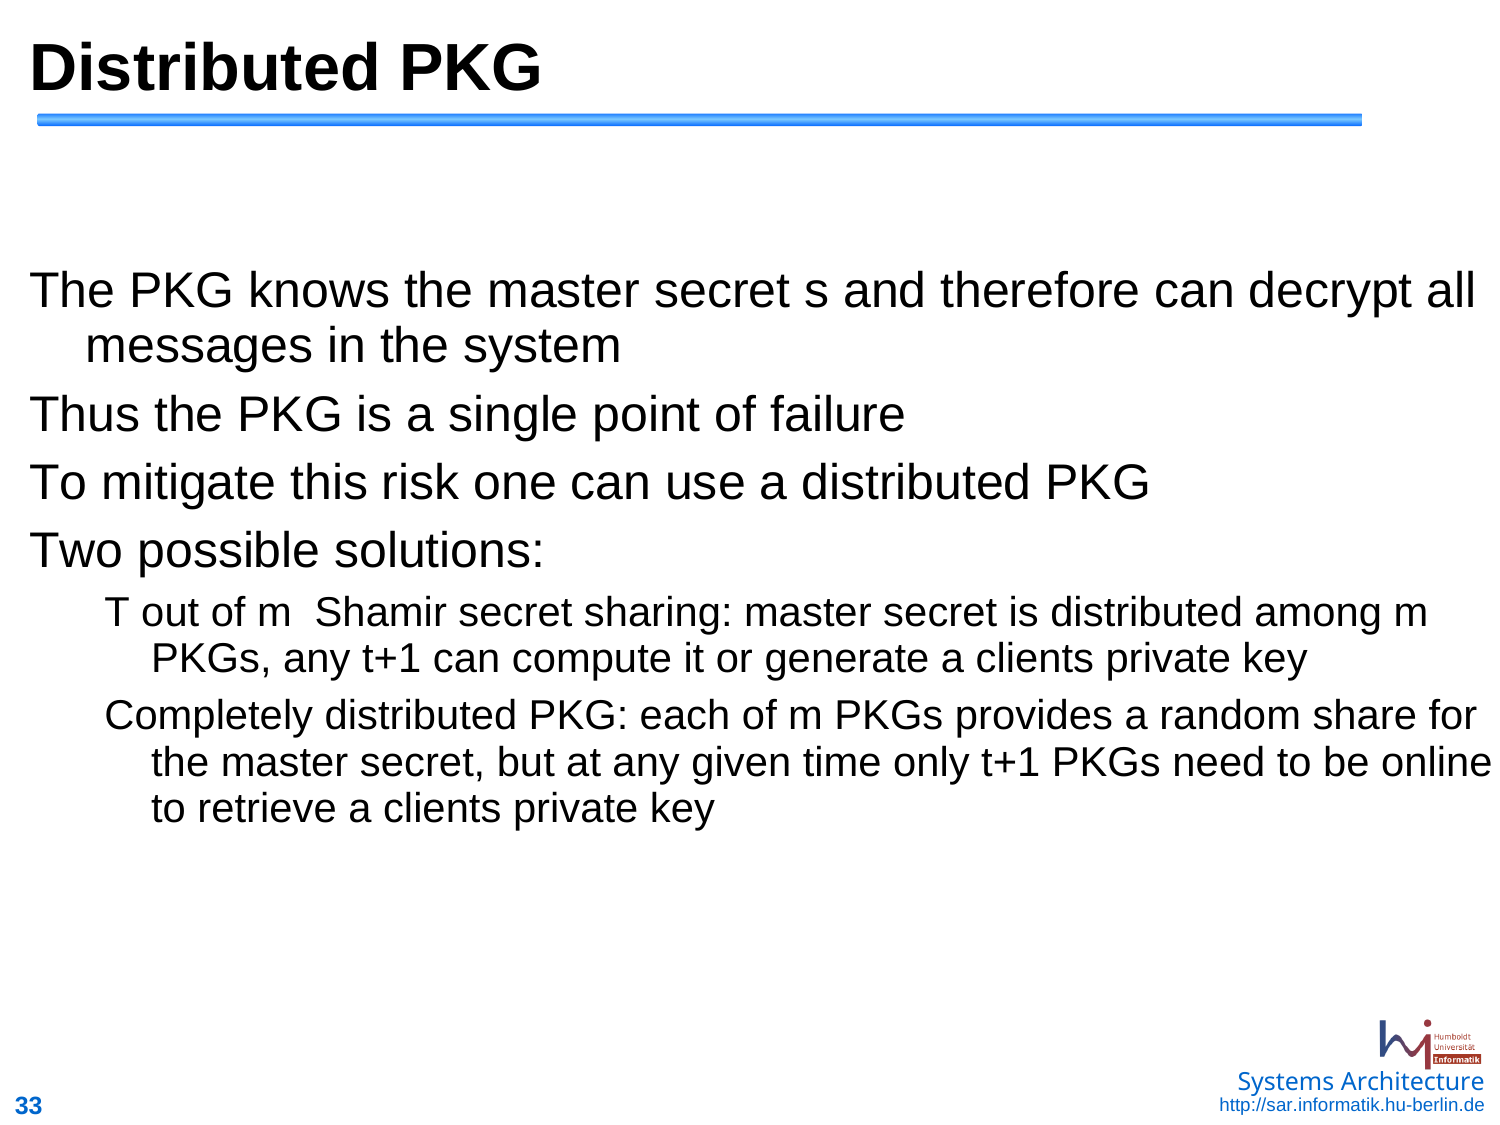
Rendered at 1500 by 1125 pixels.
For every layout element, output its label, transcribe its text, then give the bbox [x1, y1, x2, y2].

list The PKG knows the master secret s and therefore can decrypt all messages in the system Thus the PKG is a single point of failure To mitigate this risk one can use a distributed PKG Two possible solutions: T out of m Shamir secret sharing: master secret is distributed among m PKGs, any t+1 can compute it or generate a clients private key Completely distributed PKG: each of m PKGs provides a random share for the master secret, but at any given time only t+1 PKGs need to be online to retrieve a clients private key [29, 262, 1500, 863]
title Distributed PKG [29, 26, 1500, 108]
picture [1376, 1016, 1483, 1071]
